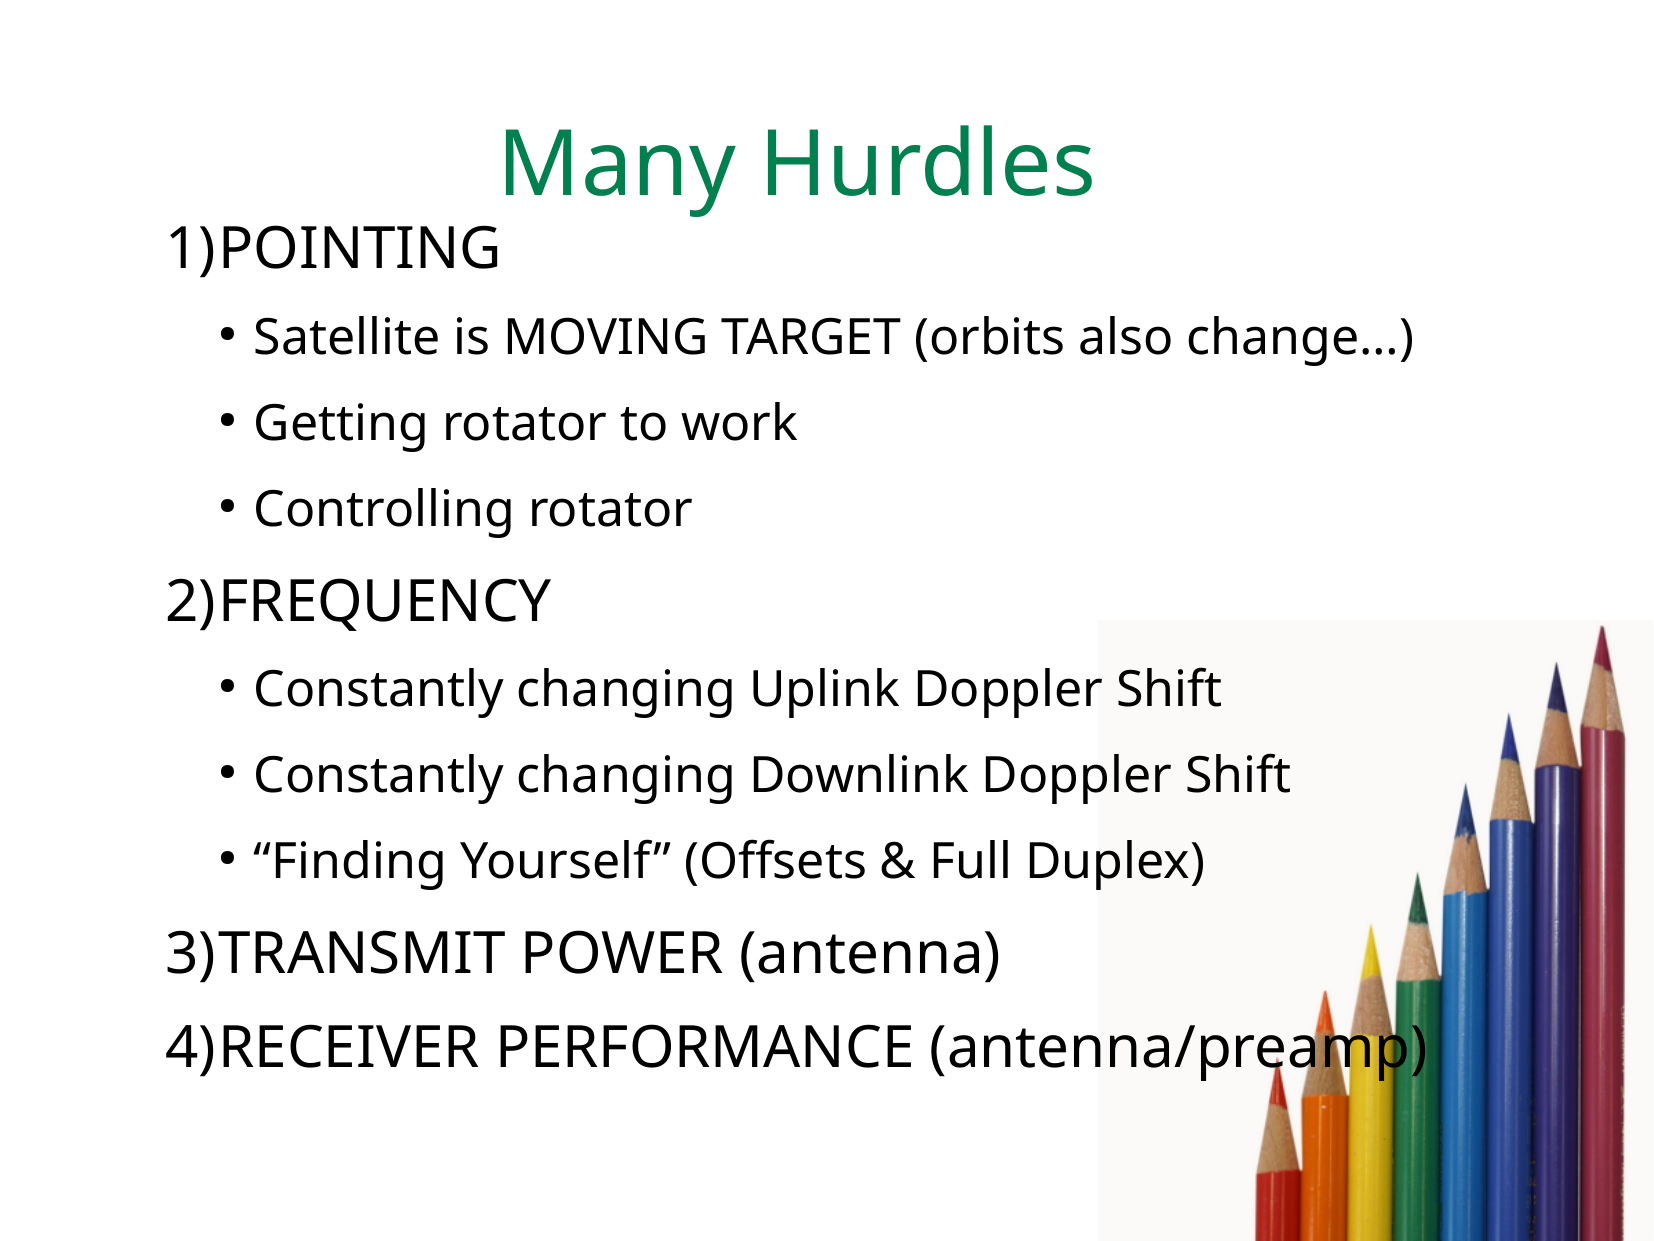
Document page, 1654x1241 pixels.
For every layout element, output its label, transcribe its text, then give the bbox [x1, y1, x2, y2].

picture [0, 0, 1654, 1241]
list POINTING Satellite is MOVING TARGET (orbits also change…) Getting rotator to work Controlling rotator FREQUENCY Constantly changing Uplink Doppler Shift Constantly changing Downlink Doppler Shift “Finding Yourself” (Offsets & Full Duplex) TRANSMIT POWER (antenna) RECEIVER PERFORMANCE (antenna/preamp) [147, 206, 1506, 1241]
title Many Hurdles [118, 82, 1477, 237]
